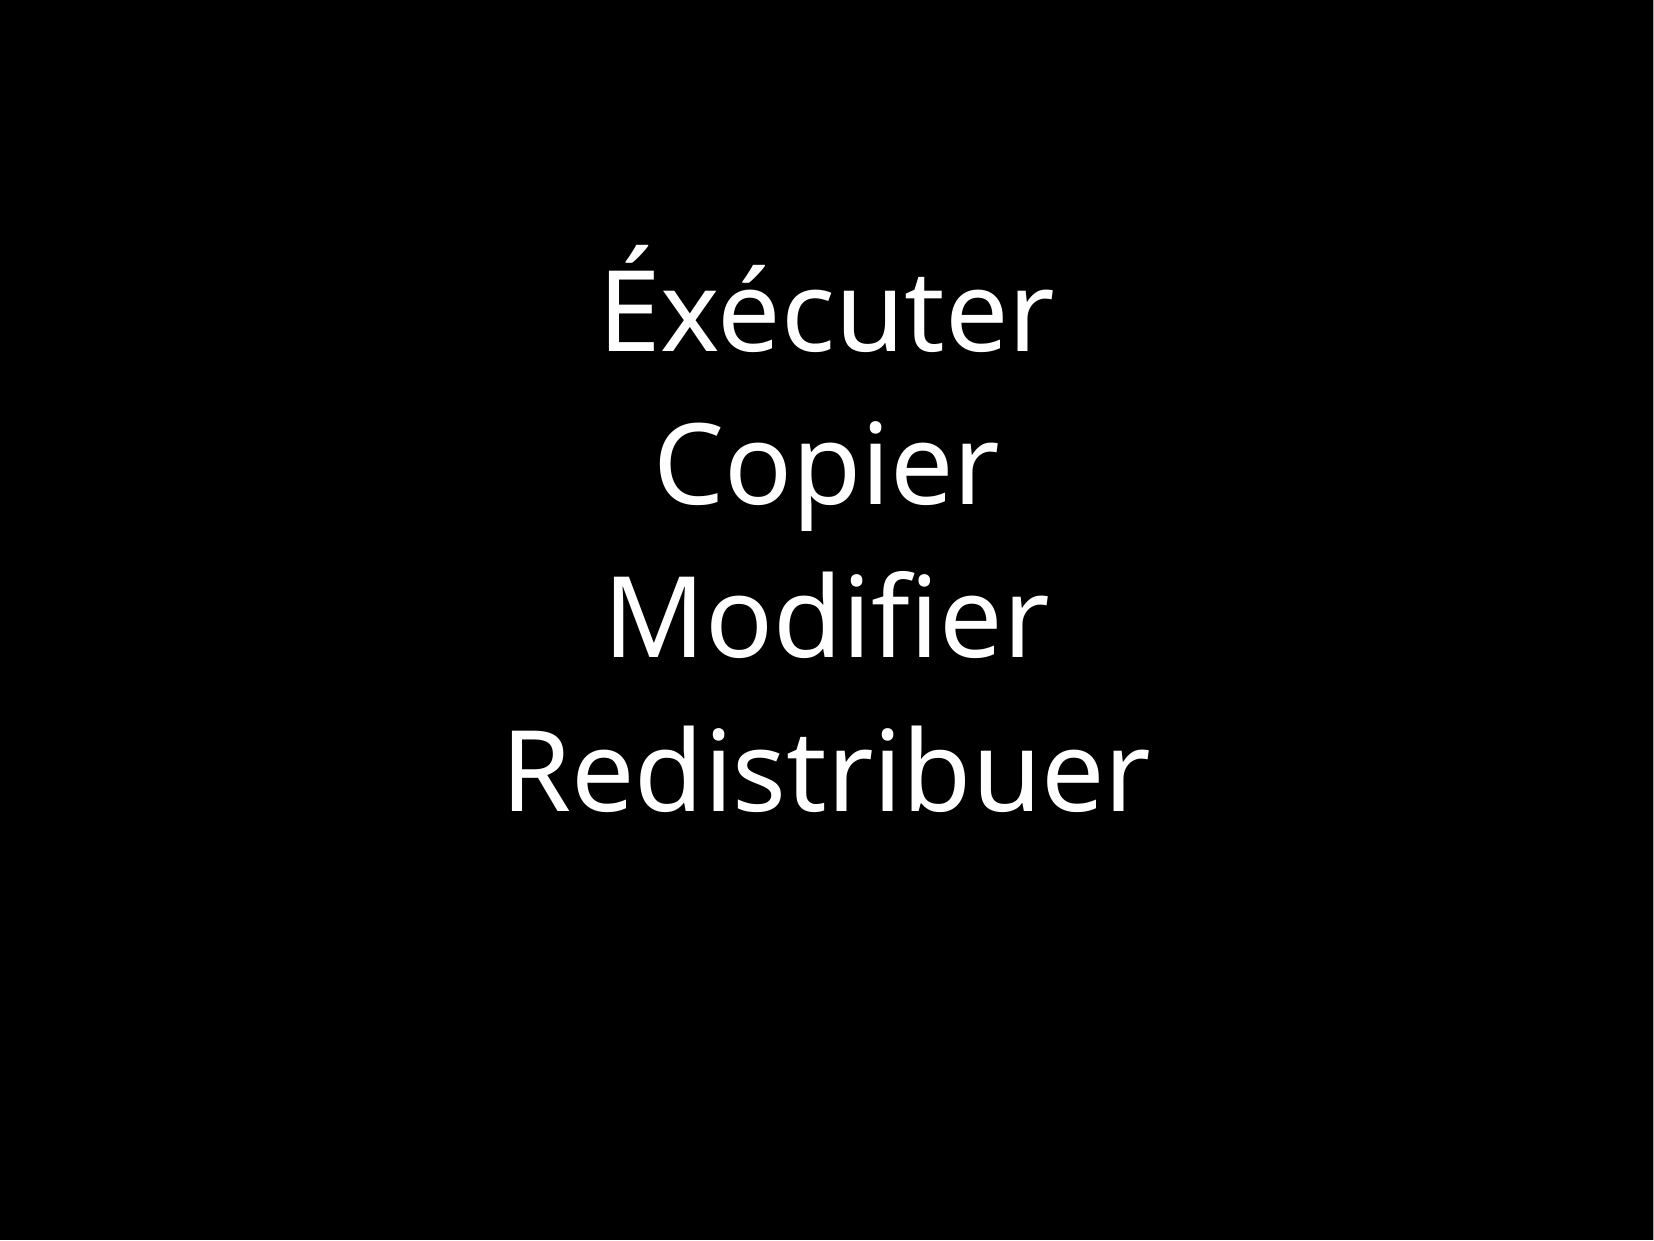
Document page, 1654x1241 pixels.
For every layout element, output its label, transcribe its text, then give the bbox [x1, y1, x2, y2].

title Éxécuter Copier Modifier Redistribuer [82, 56, 1571, 1172]
